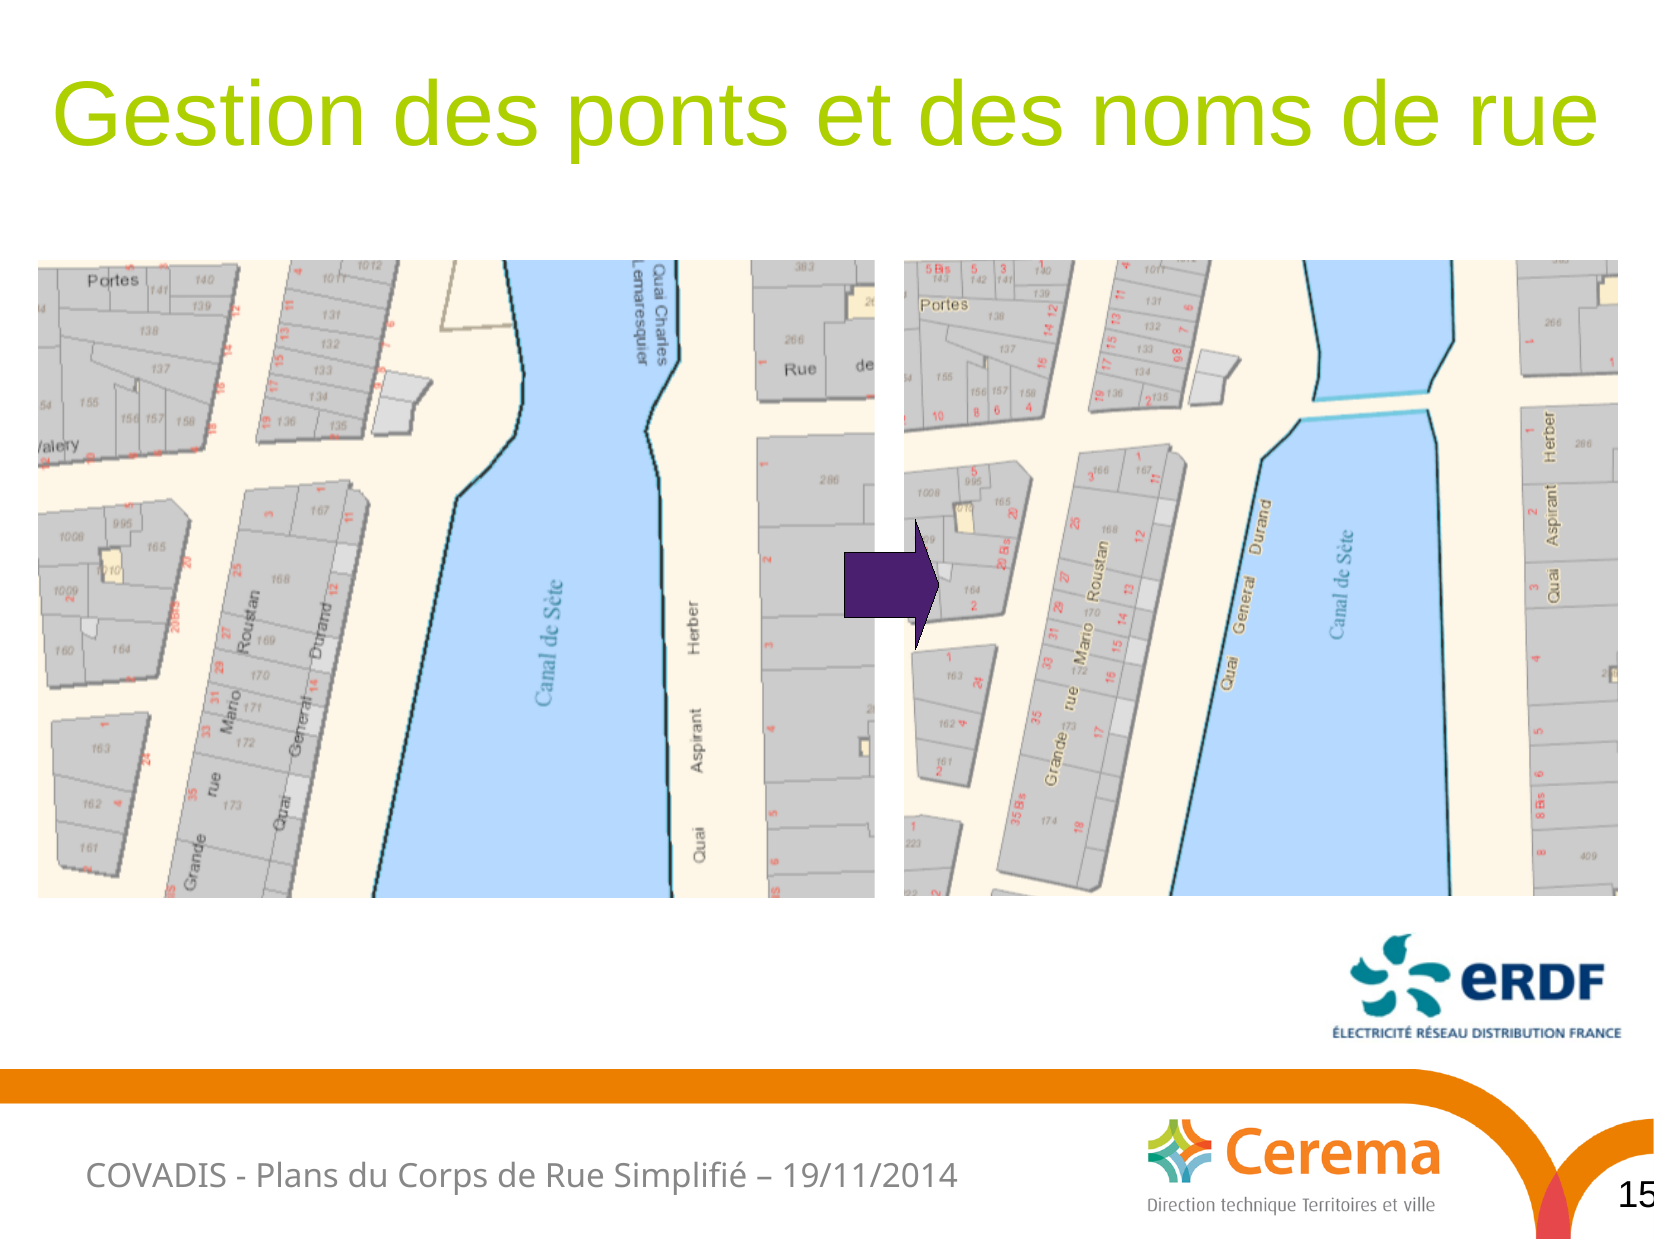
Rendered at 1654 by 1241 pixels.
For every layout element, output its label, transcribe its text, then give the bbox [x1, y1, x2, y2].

title Gestion des ponts et des noms de rue [0, 5, 1654, 213]
picture [1321, 917, 1626, 1046]
picture [38, 259, 875, 898]
picture [903, 259, 1618, 896]
picture [1644, 1184, 1654, 1192]
picture [0, 1069, 1654, 1239]
text_box [844, 519, 939, 650]
